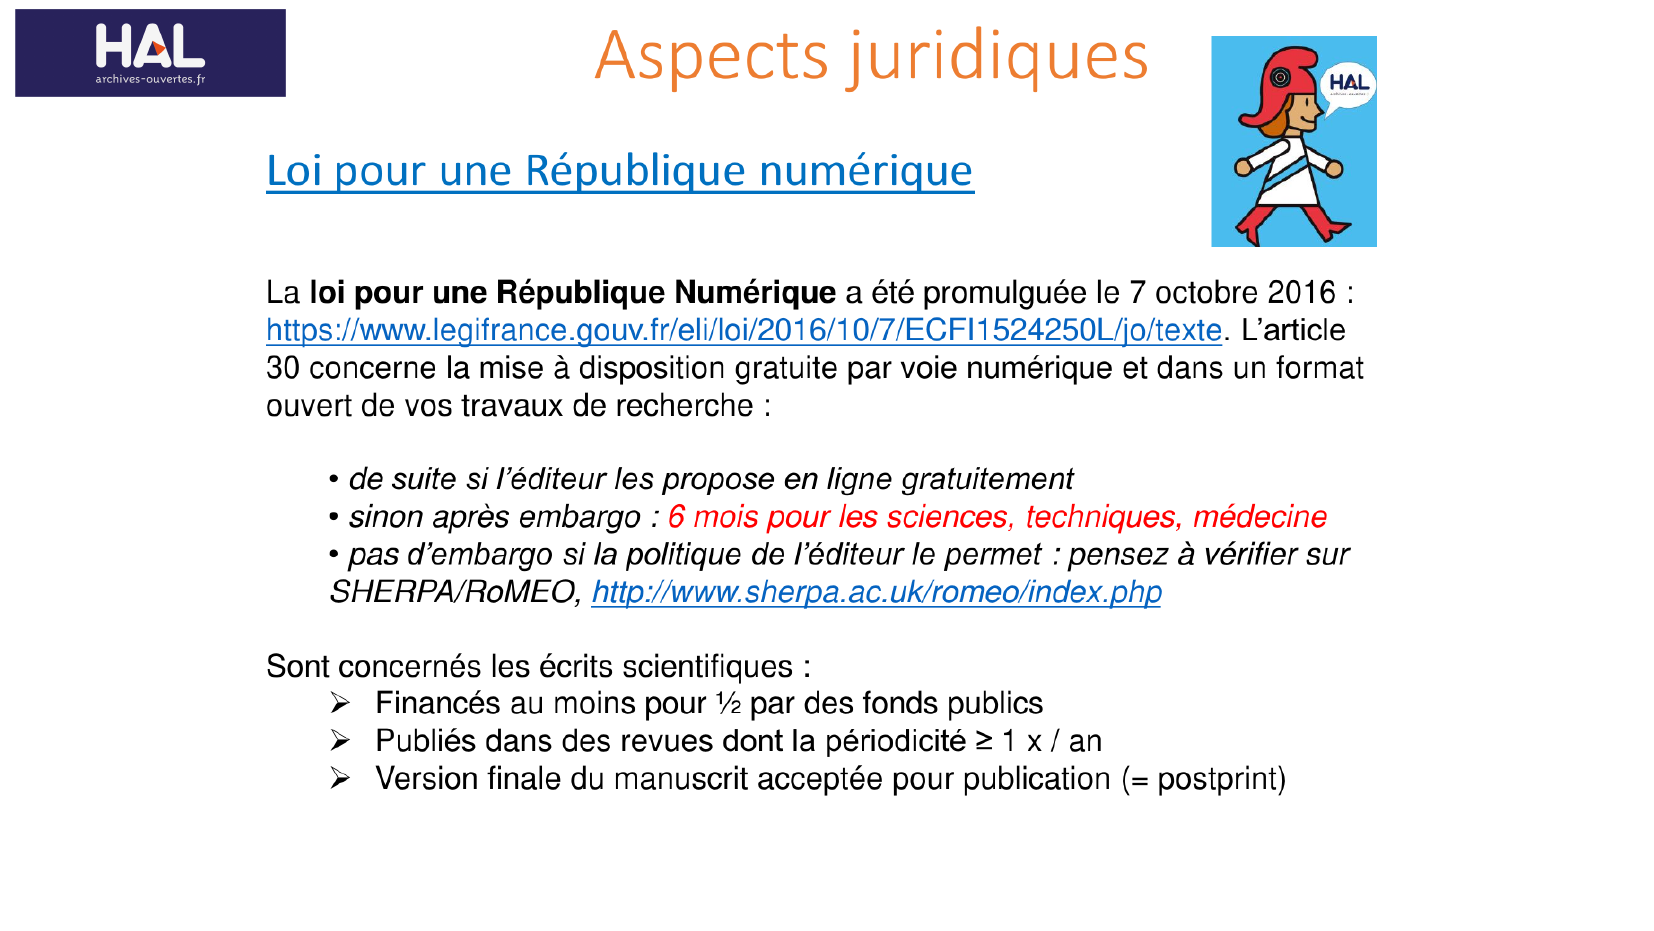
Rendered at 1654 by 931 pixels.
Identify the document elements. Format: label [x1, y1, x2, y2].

picture [15, 0, 1456, 930]
